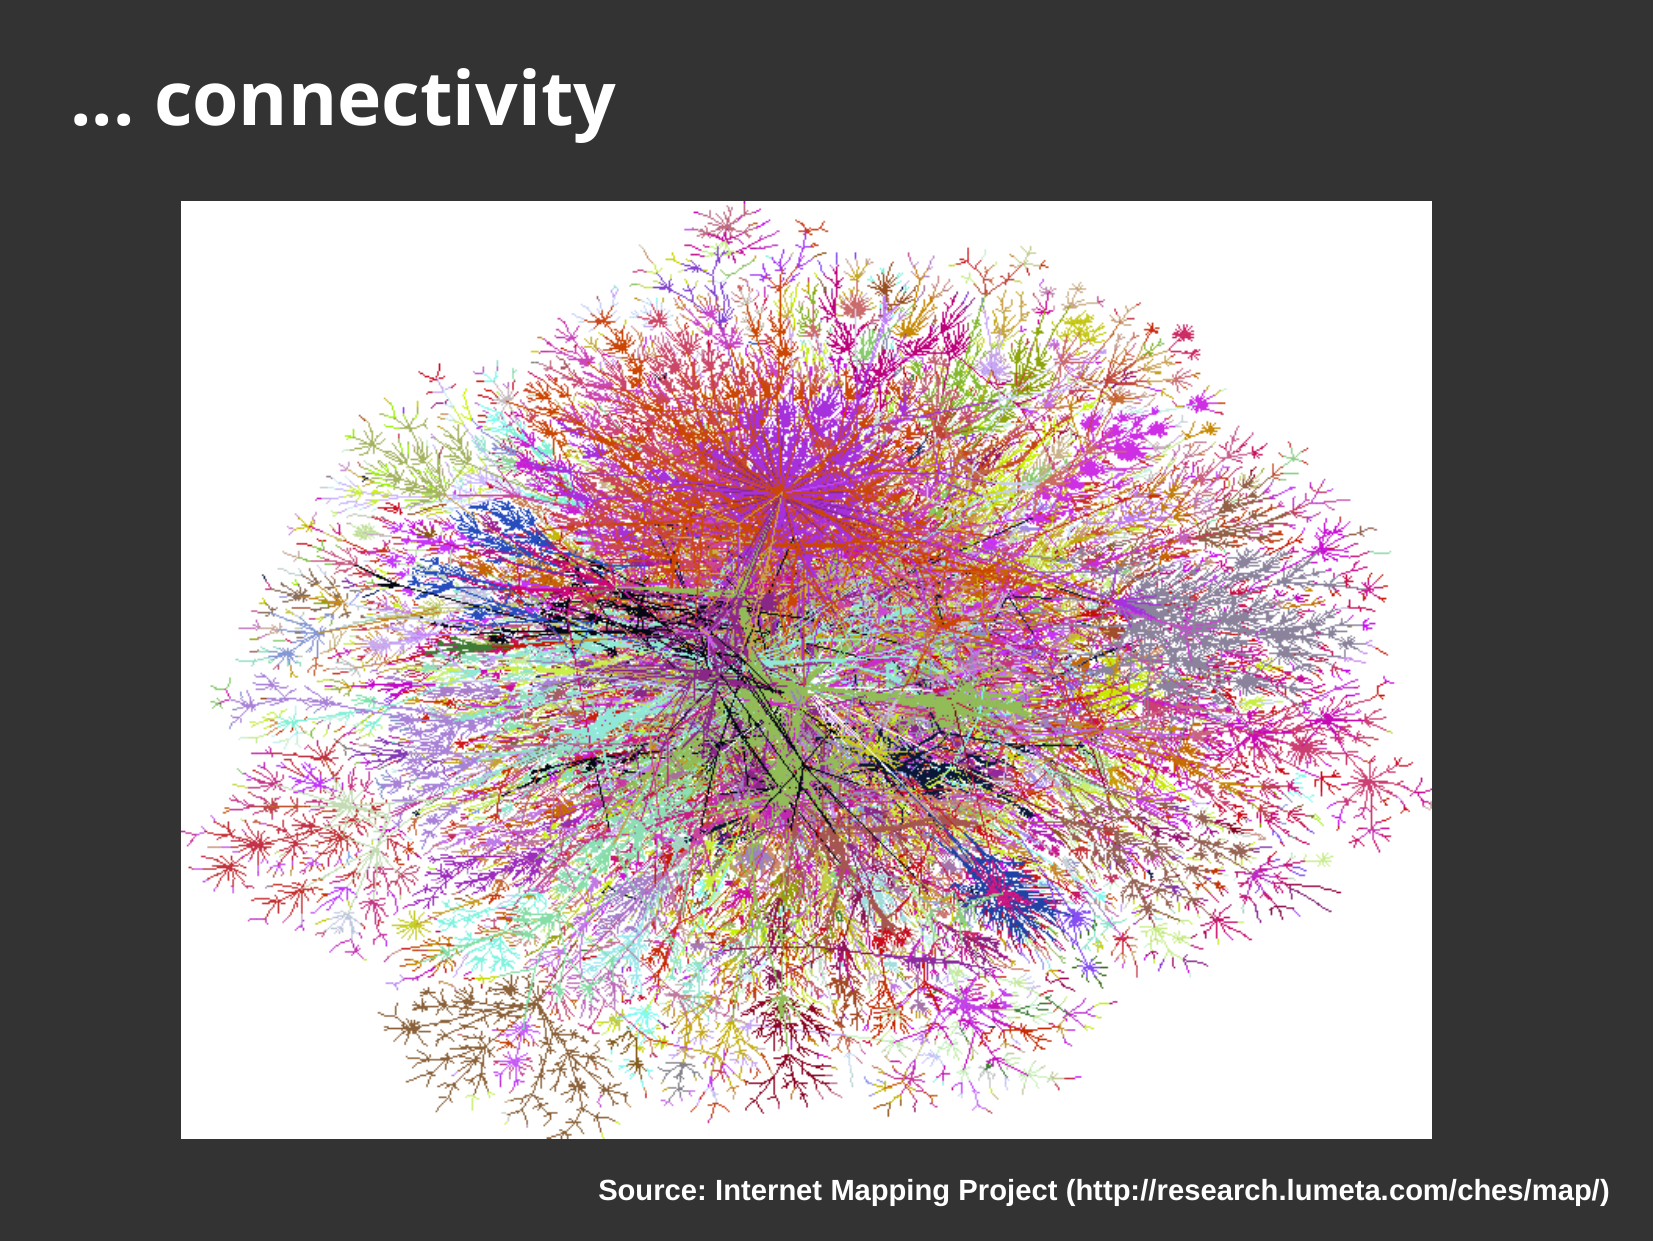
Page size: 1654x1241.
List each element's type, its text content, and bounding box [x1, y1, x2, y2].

text_box Source: Internet Mapping Project (http://research.lumeta.com/ches/map/) [598, 1173, 1628, 1213]
title ... connectivity [70, 36, 1473, 157]
picture [181, 201, 1432, 1139]
